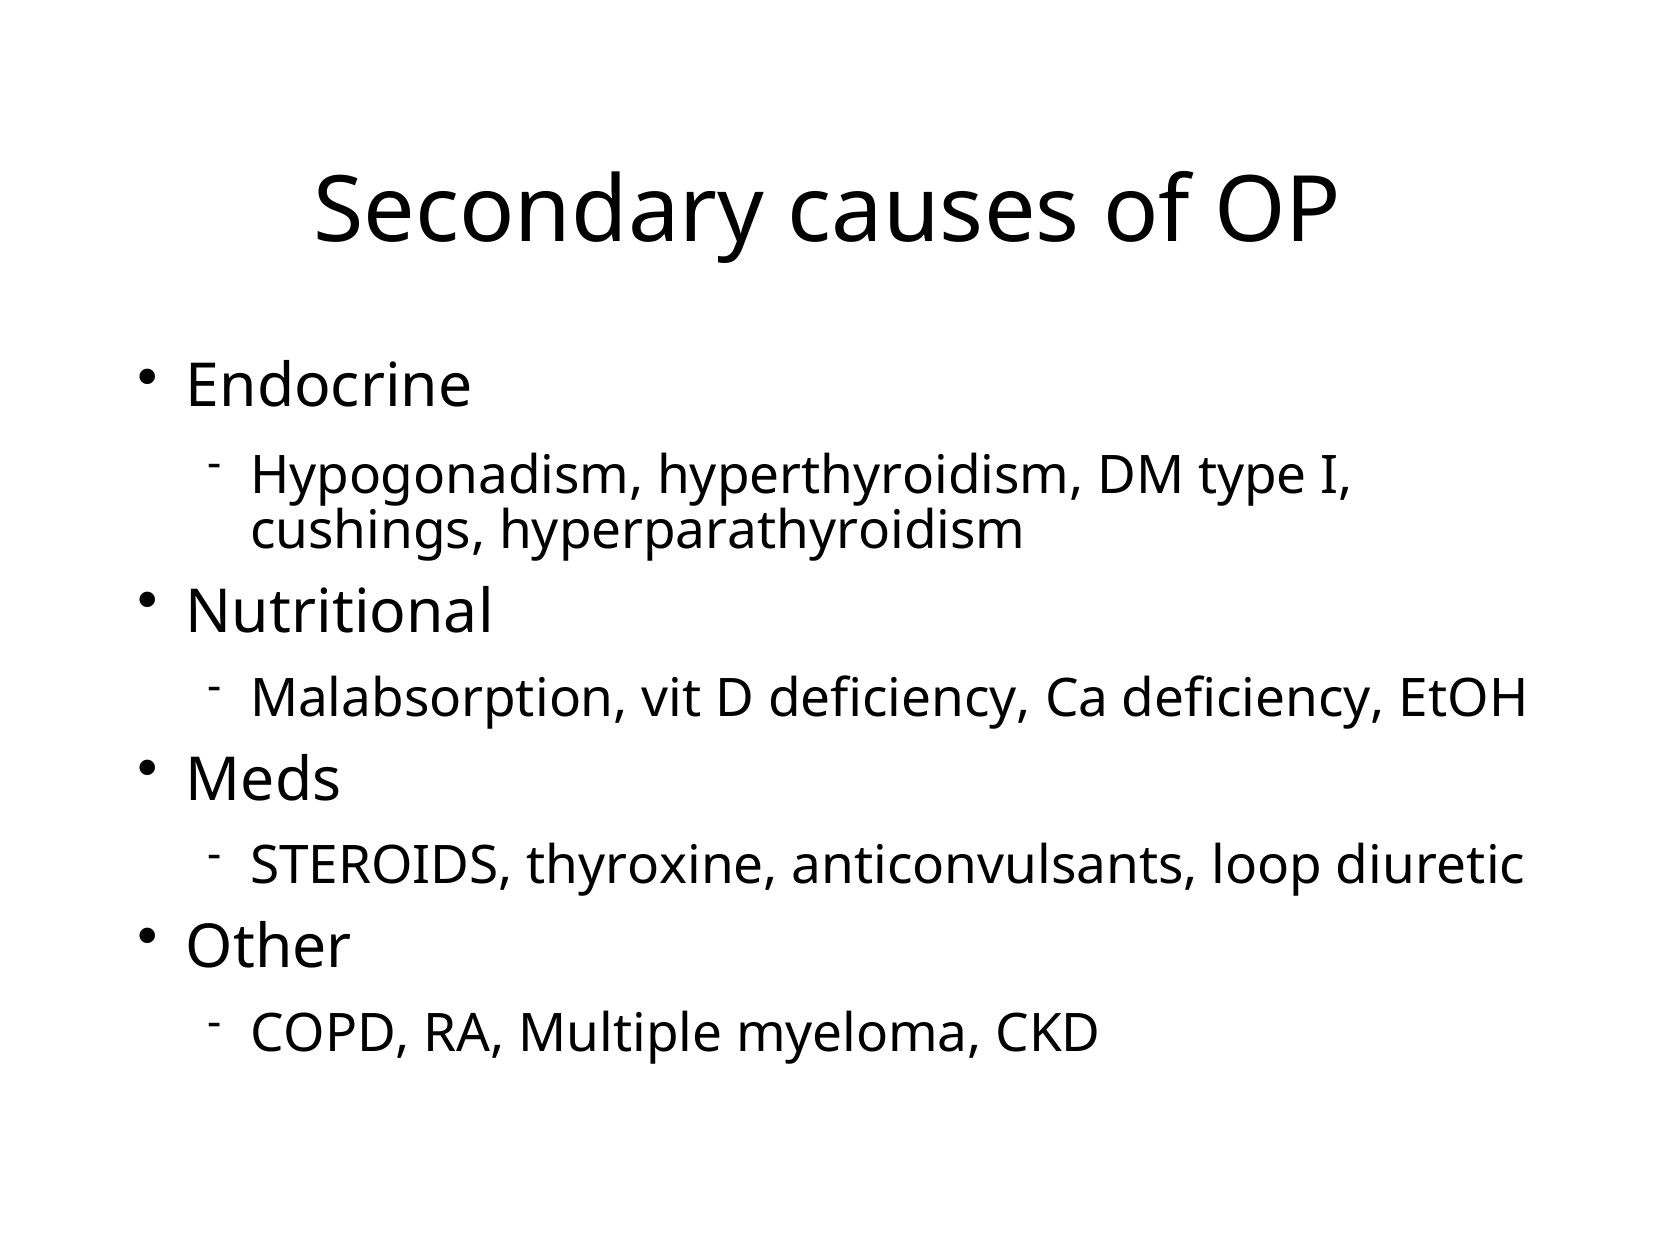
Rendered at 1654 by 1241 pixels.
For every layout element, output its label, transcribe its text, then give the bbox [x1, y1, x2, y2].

title Secondary causes of OP [121, 155, 1534, 258]
list Endocrine Hypogonadism, hyperthyroidism, DM type I, cushings, hyperparathyroidism Nutritional Malabsorption, vit D deficiency, Ca deficiency, EtOH Meds STEROIDS, thyroxine, anticonvulsants, loop diuretic Other COPD, RA, Multiple myeloma, CKD [121, 344, 1534, 1171]
